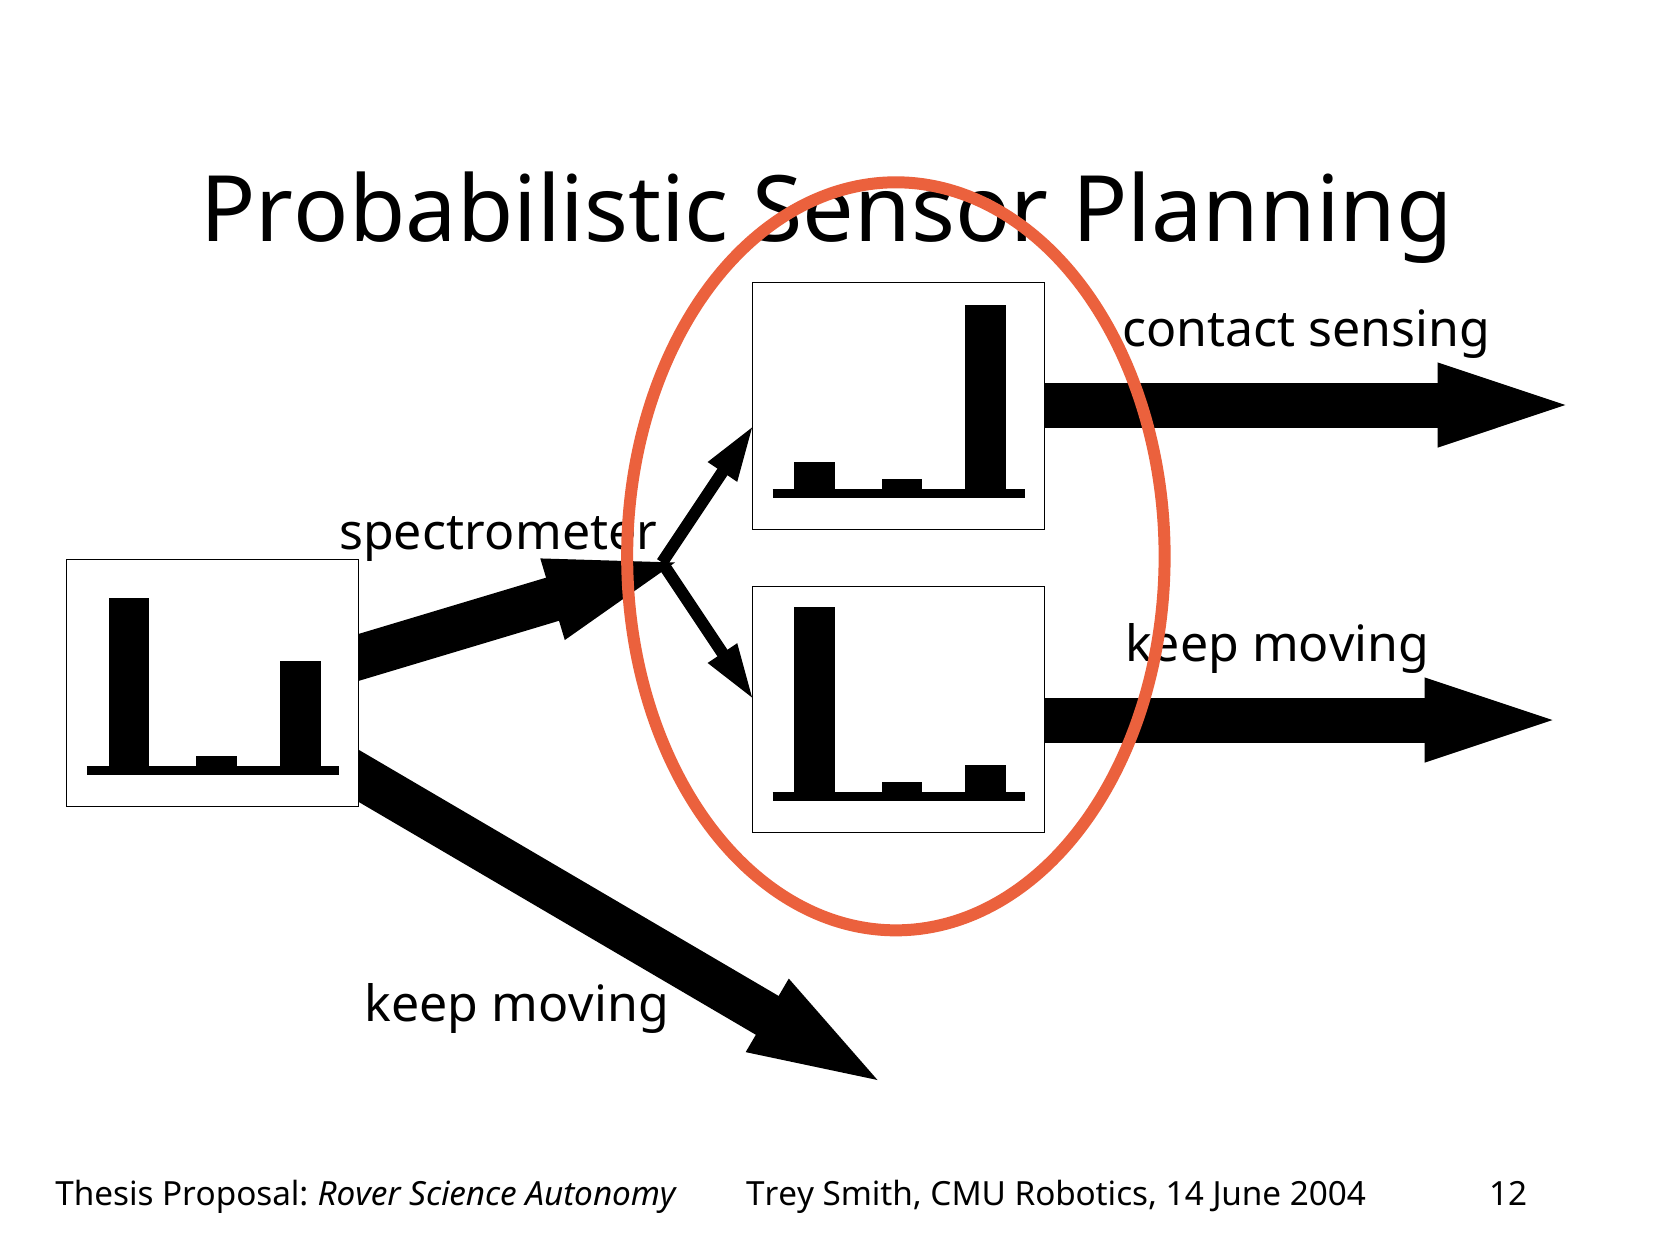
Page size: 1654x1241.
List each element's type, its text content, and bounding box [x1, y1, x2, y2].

text_box [752, 282, 1045, 530]
text_box [66, 559, 359, 807]
text_box contact sensing [1122, 292, 1473, 351]
title Probabilistic Sensor Planning [701, 189, 1091, 311]
text_box [752, 586, 1045, 833]
title Probabilistic Sensor Planning [121, 102, 1534, 311]
text_box keep moving [1160, 607, 1412, 666]
text_box spectrometer [339, 495, 624, 554]
text_box keep moving [364, 968, 651, 1026]
text_box keep moving [1125, 607, 1156, 666]
